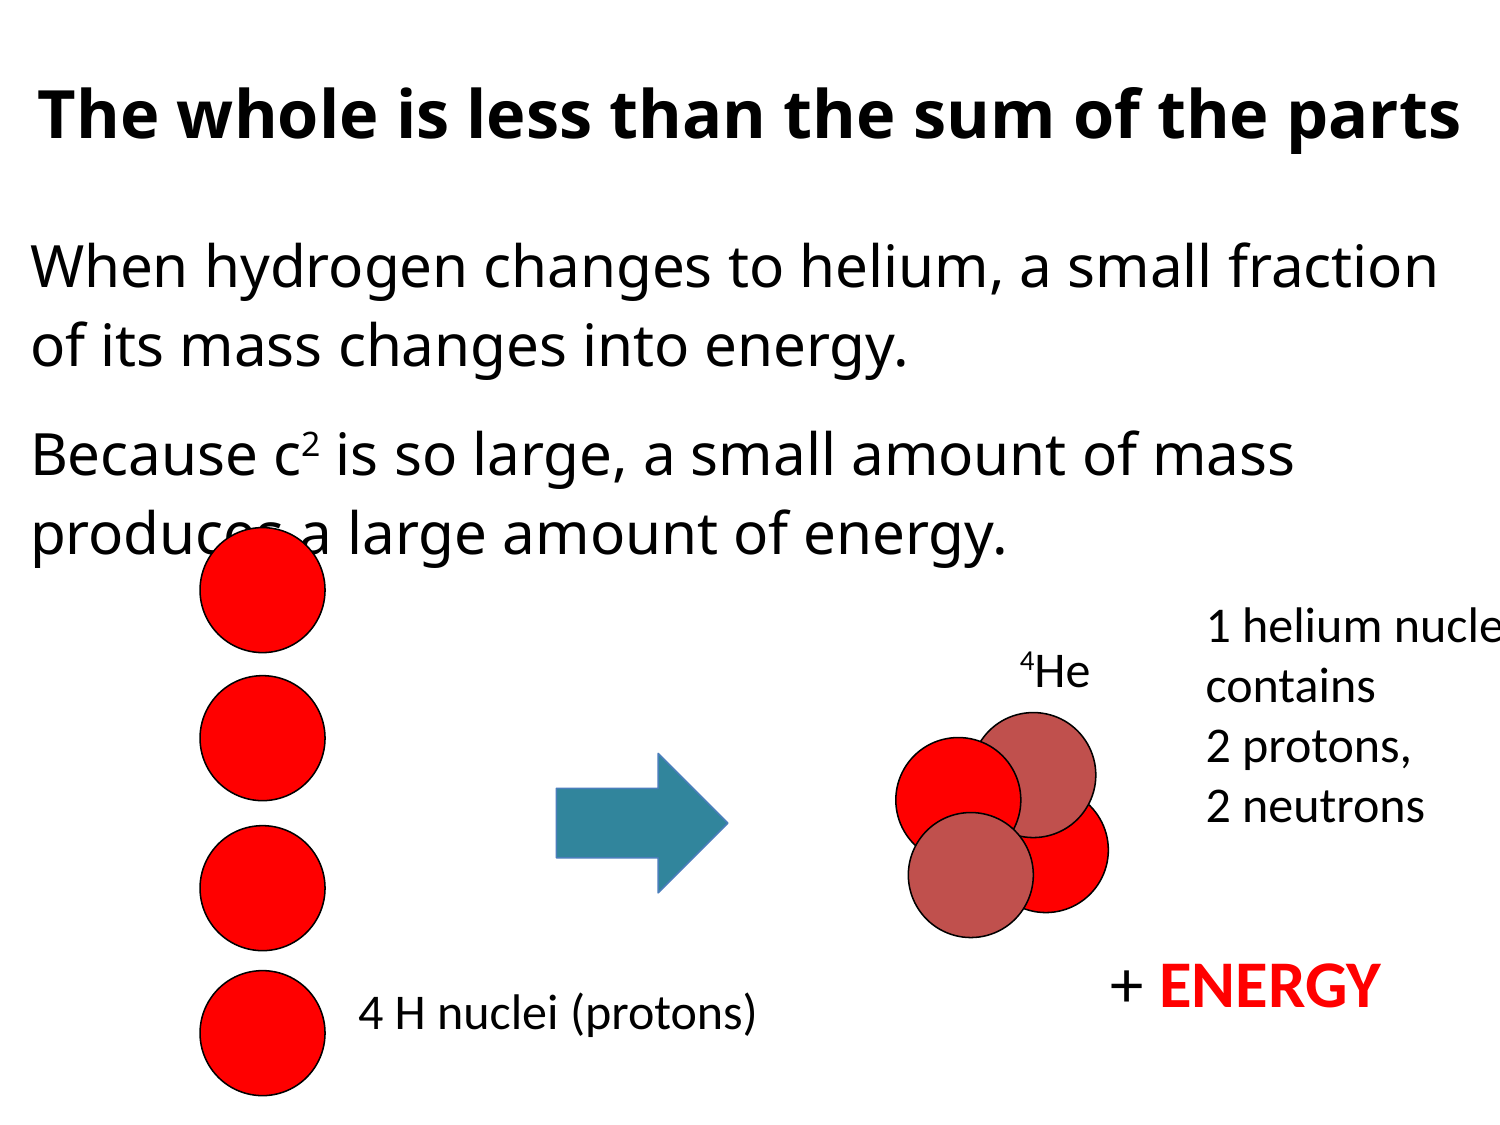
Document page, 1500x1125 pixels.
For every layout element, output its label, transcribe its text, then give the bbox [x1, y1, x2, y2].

text_box [200, 675, 326, 801]
list When hydrogen changes to helium, a small fraction of its mass changes into energy. Because c2 is so large, a small amount of mass produces a large amount of energy. [30, 224, 1471, 1021]
title The whole is less than the sum of the parts [30, 73, 1471, 152]
text_box 4 H nuclei (protons) [343, 972, 788, 1048]
text_box [200, 970, 326, 1096]
text_box 4He [1004, 629, 1155, 705]
text_box [200, 527, 326, 653]
text_box [556, 753, 728, 893]
text_box [200, 825, 326, 951]
text_box [895, 712, 1109, 938]
text_box + ENERGY [1096, 933, 1492, 1029]
text_box 1 helium nucleus contains 2 protons, 2 neutrons [1190, 585, 1500, 841]
